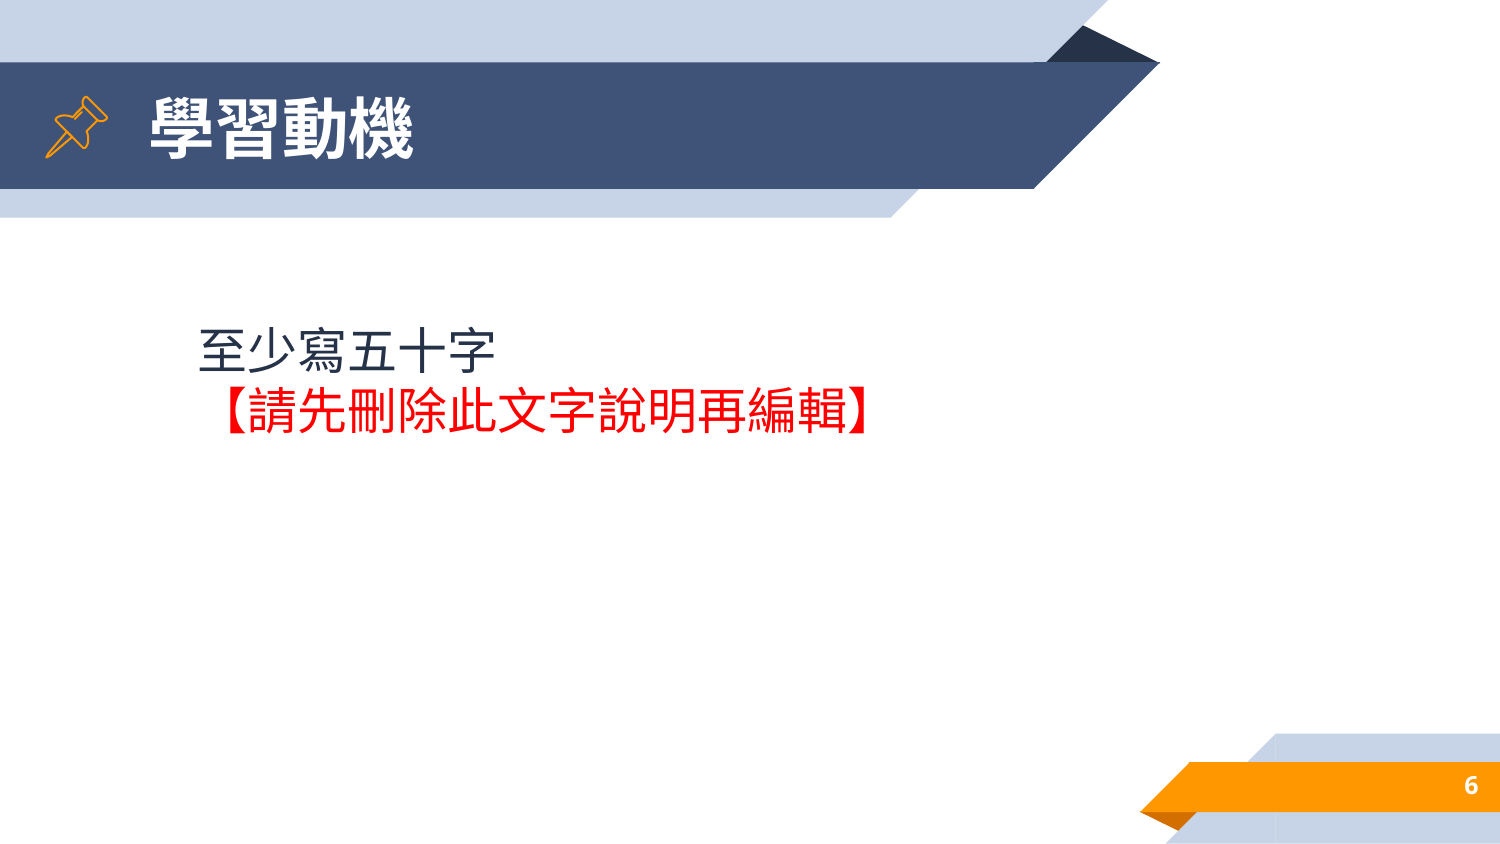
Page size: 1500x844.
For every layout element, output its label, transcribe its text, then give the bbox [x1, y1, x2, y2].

text_box 至少寫五十字 【請先刪除此文字說明再編輯】 [169, 284, 1152, 535]
slide_number <編號> [1249, 760, 1494, 813]
title 學習動機 [133, 64, 1035, 190]
